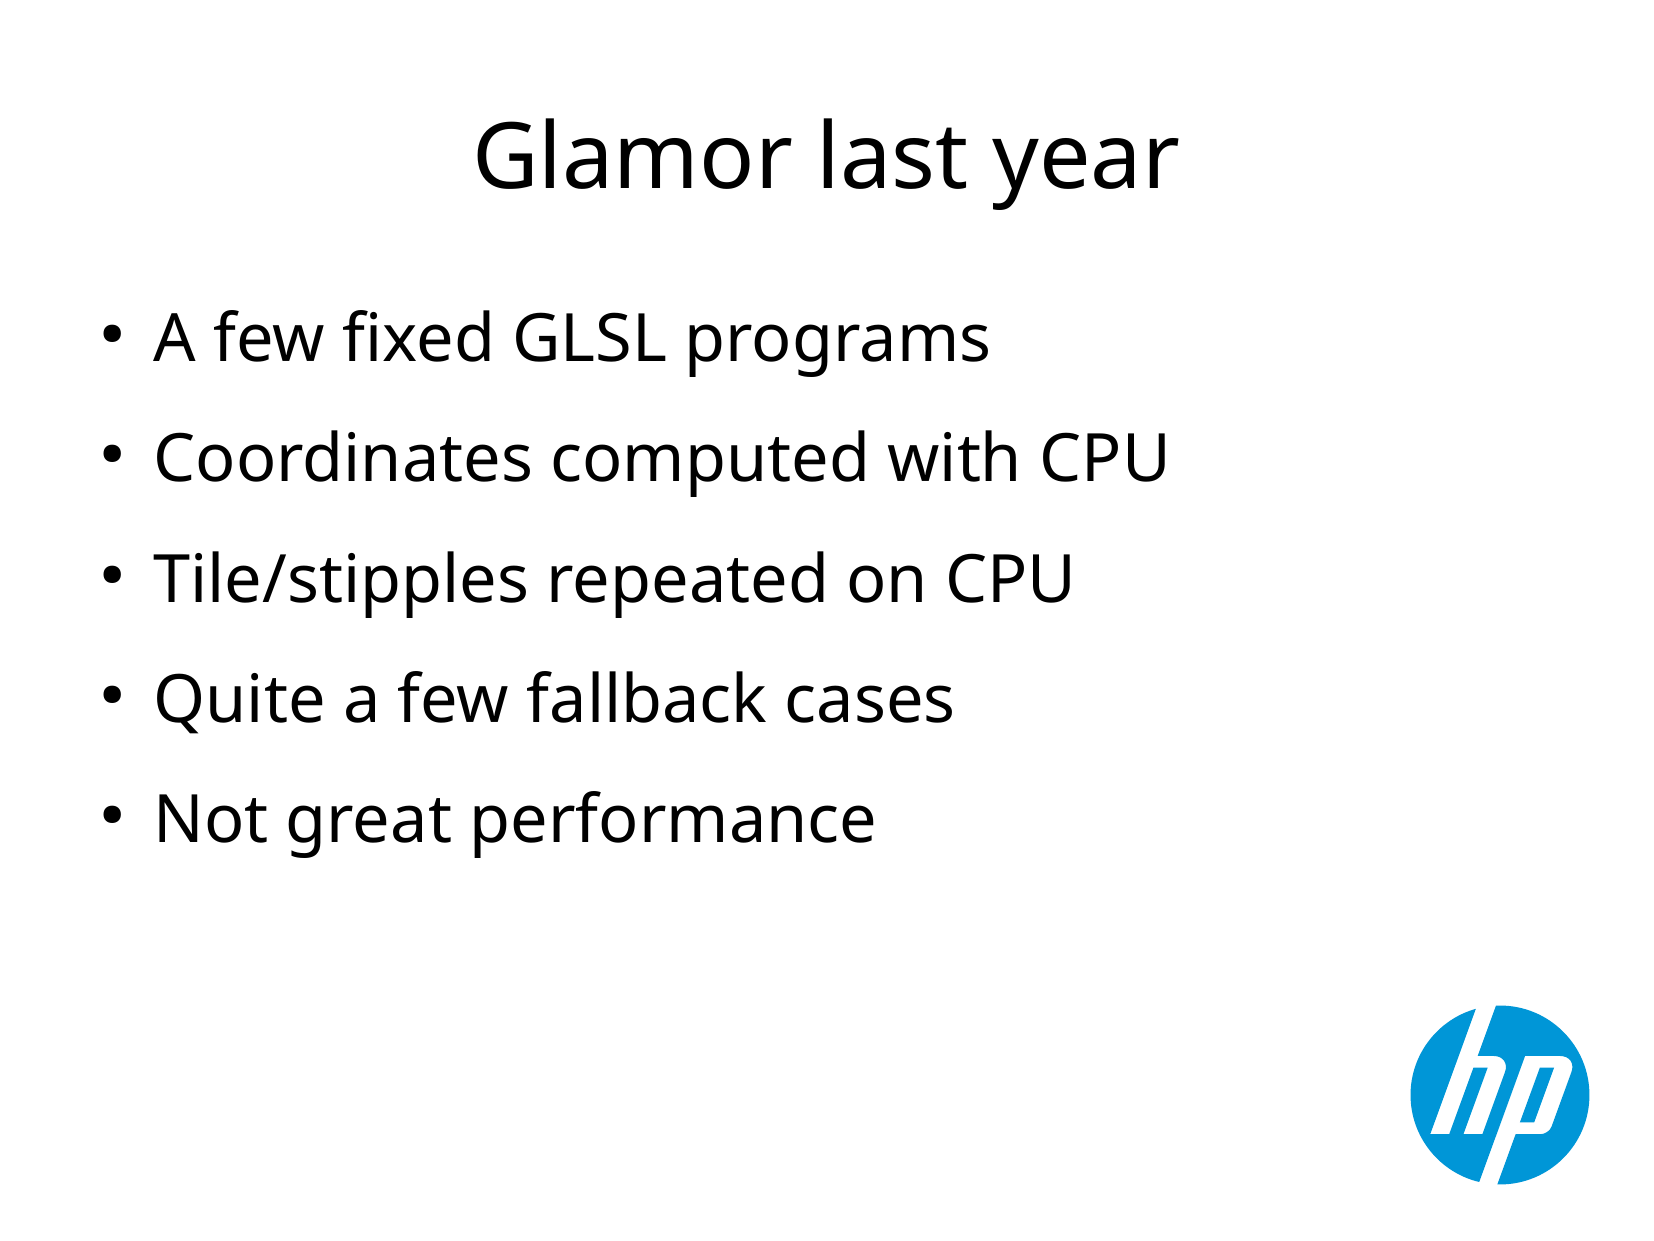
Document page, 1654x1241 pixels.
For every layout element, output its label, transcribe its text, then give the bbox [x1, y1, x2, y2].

list A few fixed GLSL programs Coordinates computed with CPU Tile/stipples repeated on CPU Quite a few fallback cases Not great performance [82, 290, 1571, 1010]
title Glamor last year [82, 49, 1571, 257]
